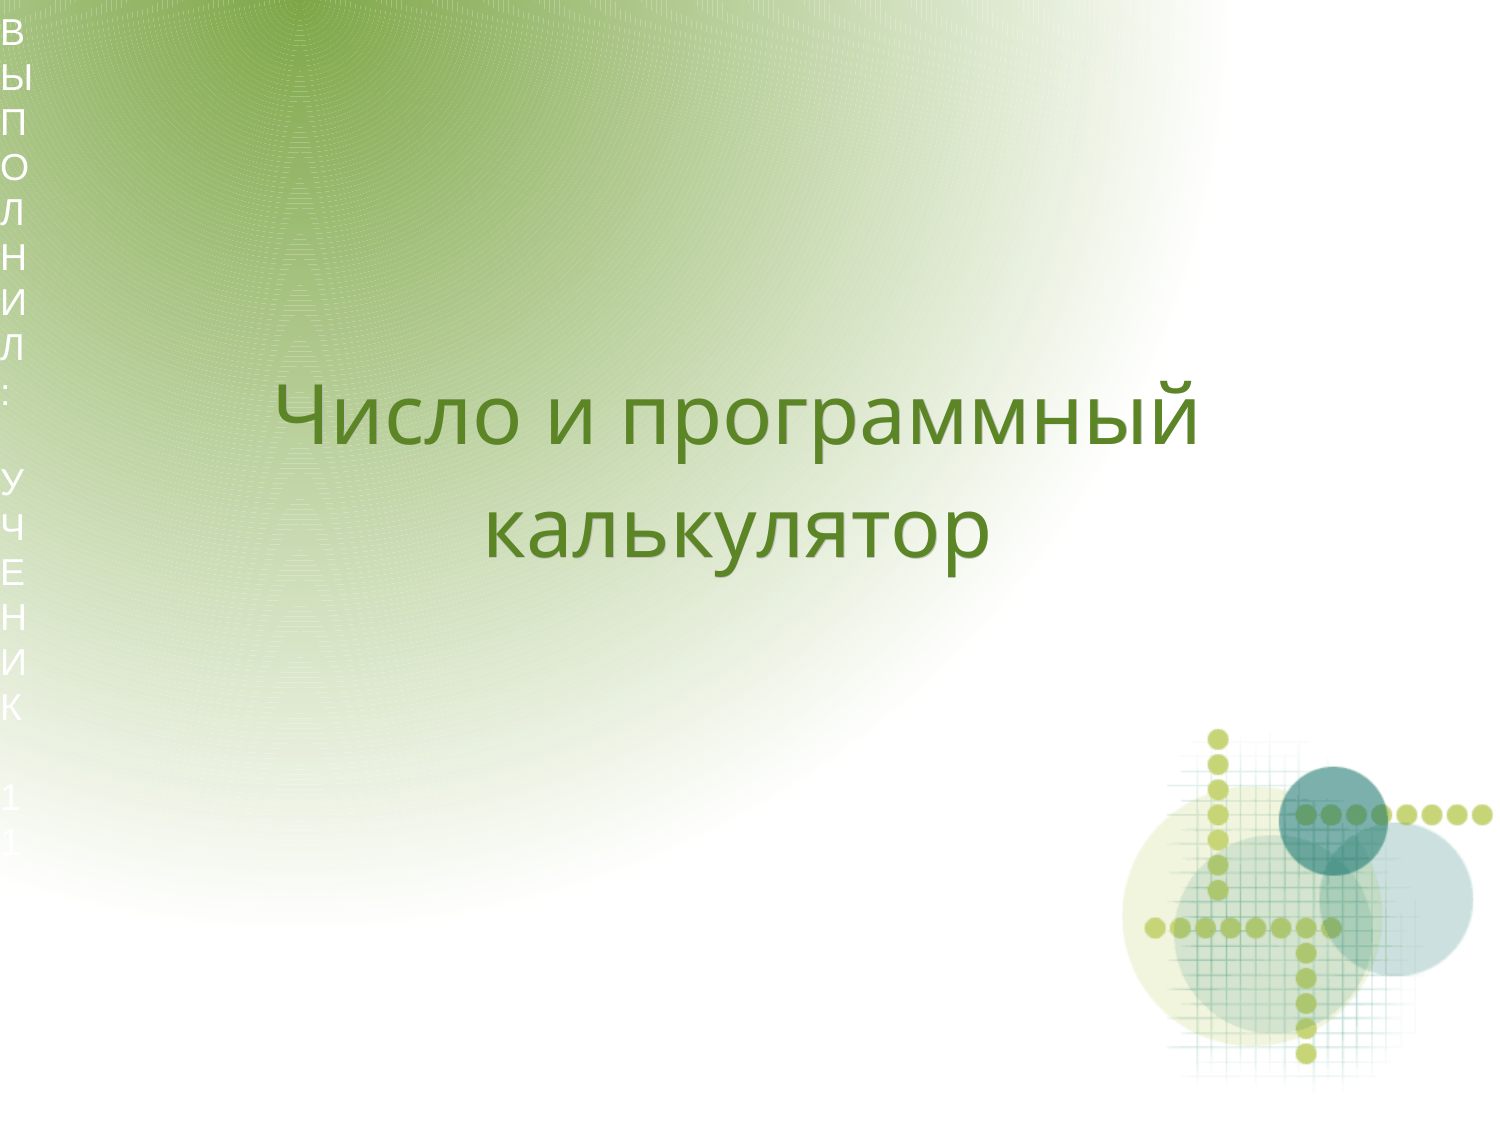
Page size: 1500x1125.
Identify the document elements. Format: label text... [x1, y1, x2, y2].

title Число и программный калькулятор [62, 360, 1413, 577]
picture [1110, 718, 1500, 1098]
